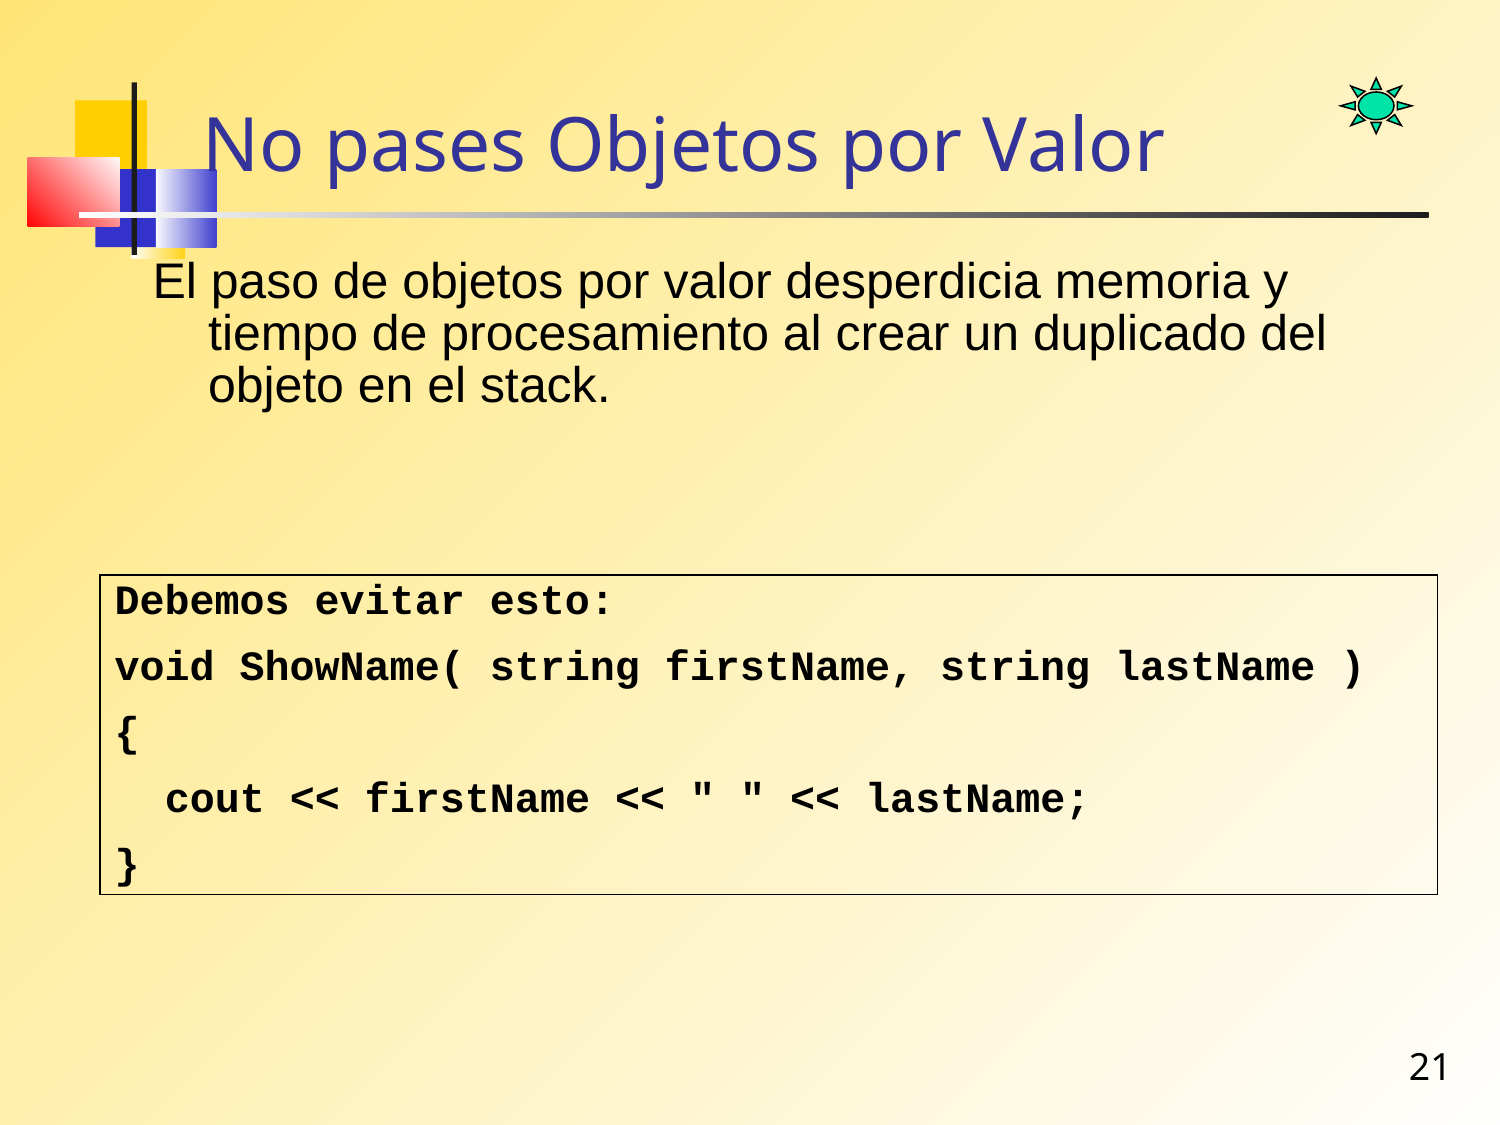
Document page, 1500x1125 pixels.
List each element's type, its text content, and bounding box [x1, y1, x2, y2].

title No pases Objetos por Valor [187, 37, 1466, 201]
list El paso de objetos por valor desperdicia memoria y tiempo de procesamiento al crear un duplicado del objeto en el stack. [137, 249, 1463, 1013]
text_box Debemos evitar esto: void ShowName( string firstName, string lastName )‏ { cout << firstName << " " << lastName; } [99, 575, 137, 895]
